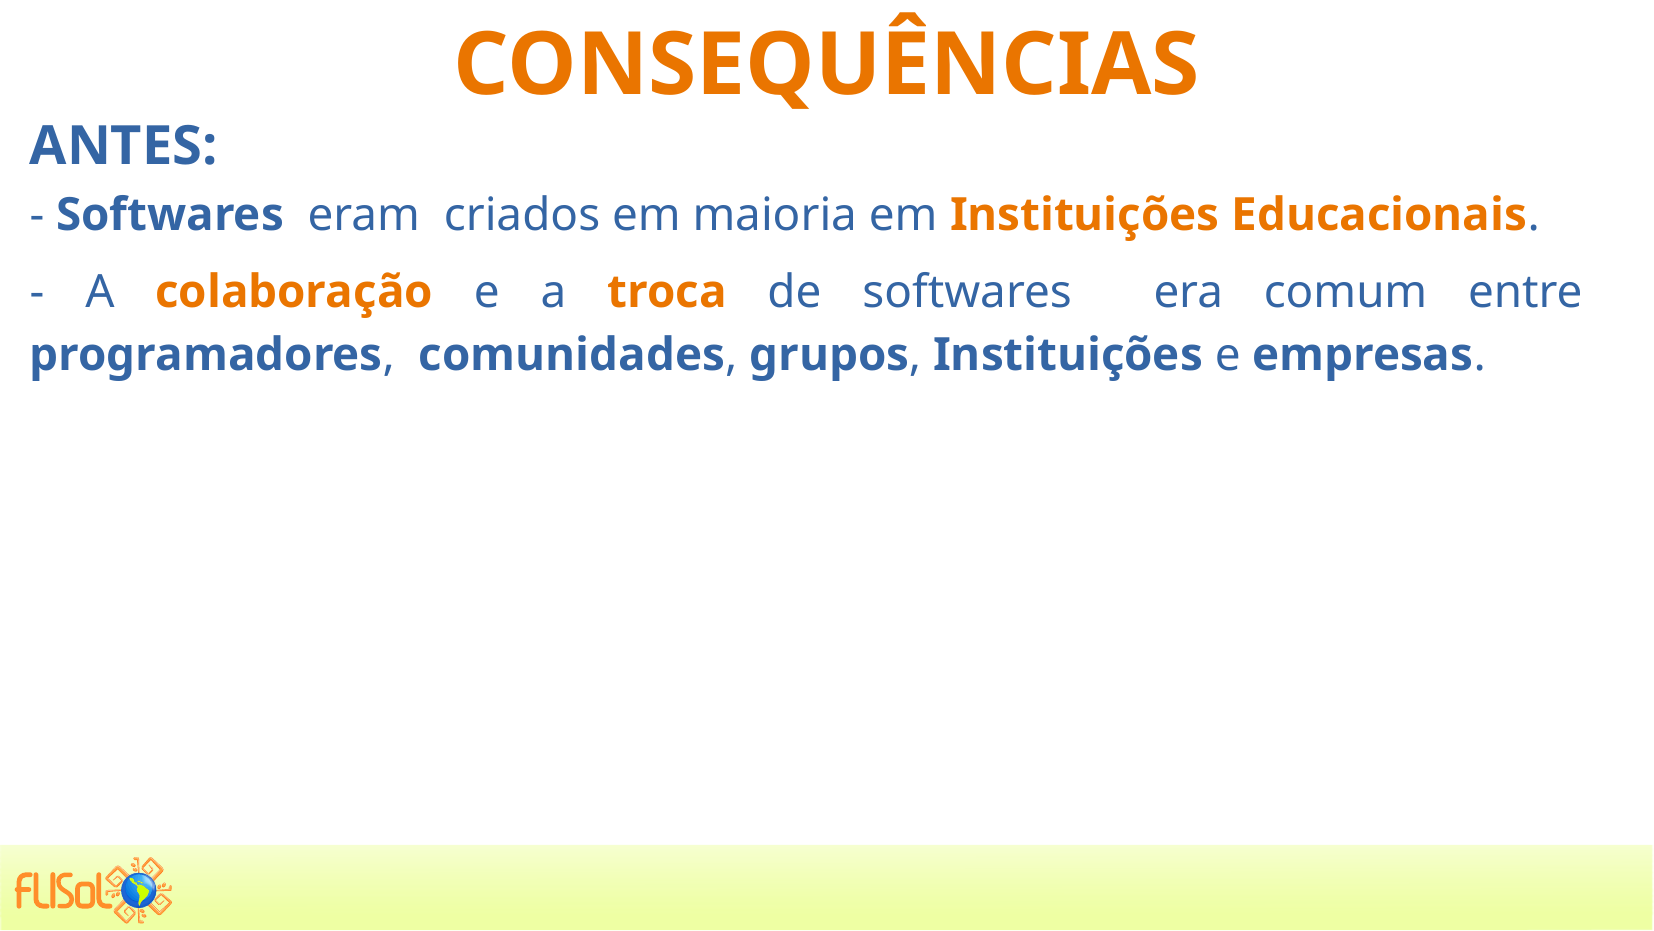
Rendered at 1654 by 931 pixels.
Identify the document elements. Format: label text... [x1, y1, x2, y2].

text_box ANTES: [29, 109, 1625, 177]
text_box - Softwares eram criados em maioria em Instituições Educacionais. [29, 186, 1625, 239]
text_box - A colaboração e a troca de softwares era comum entre programadores, comunidades, grupos, Instituições e empresas. [29, 269, 1625, 373]
text_box CONSEQUÊNCIAS [29, 11, 1625, 109]
text_box [0, 844, 1654, 931]
